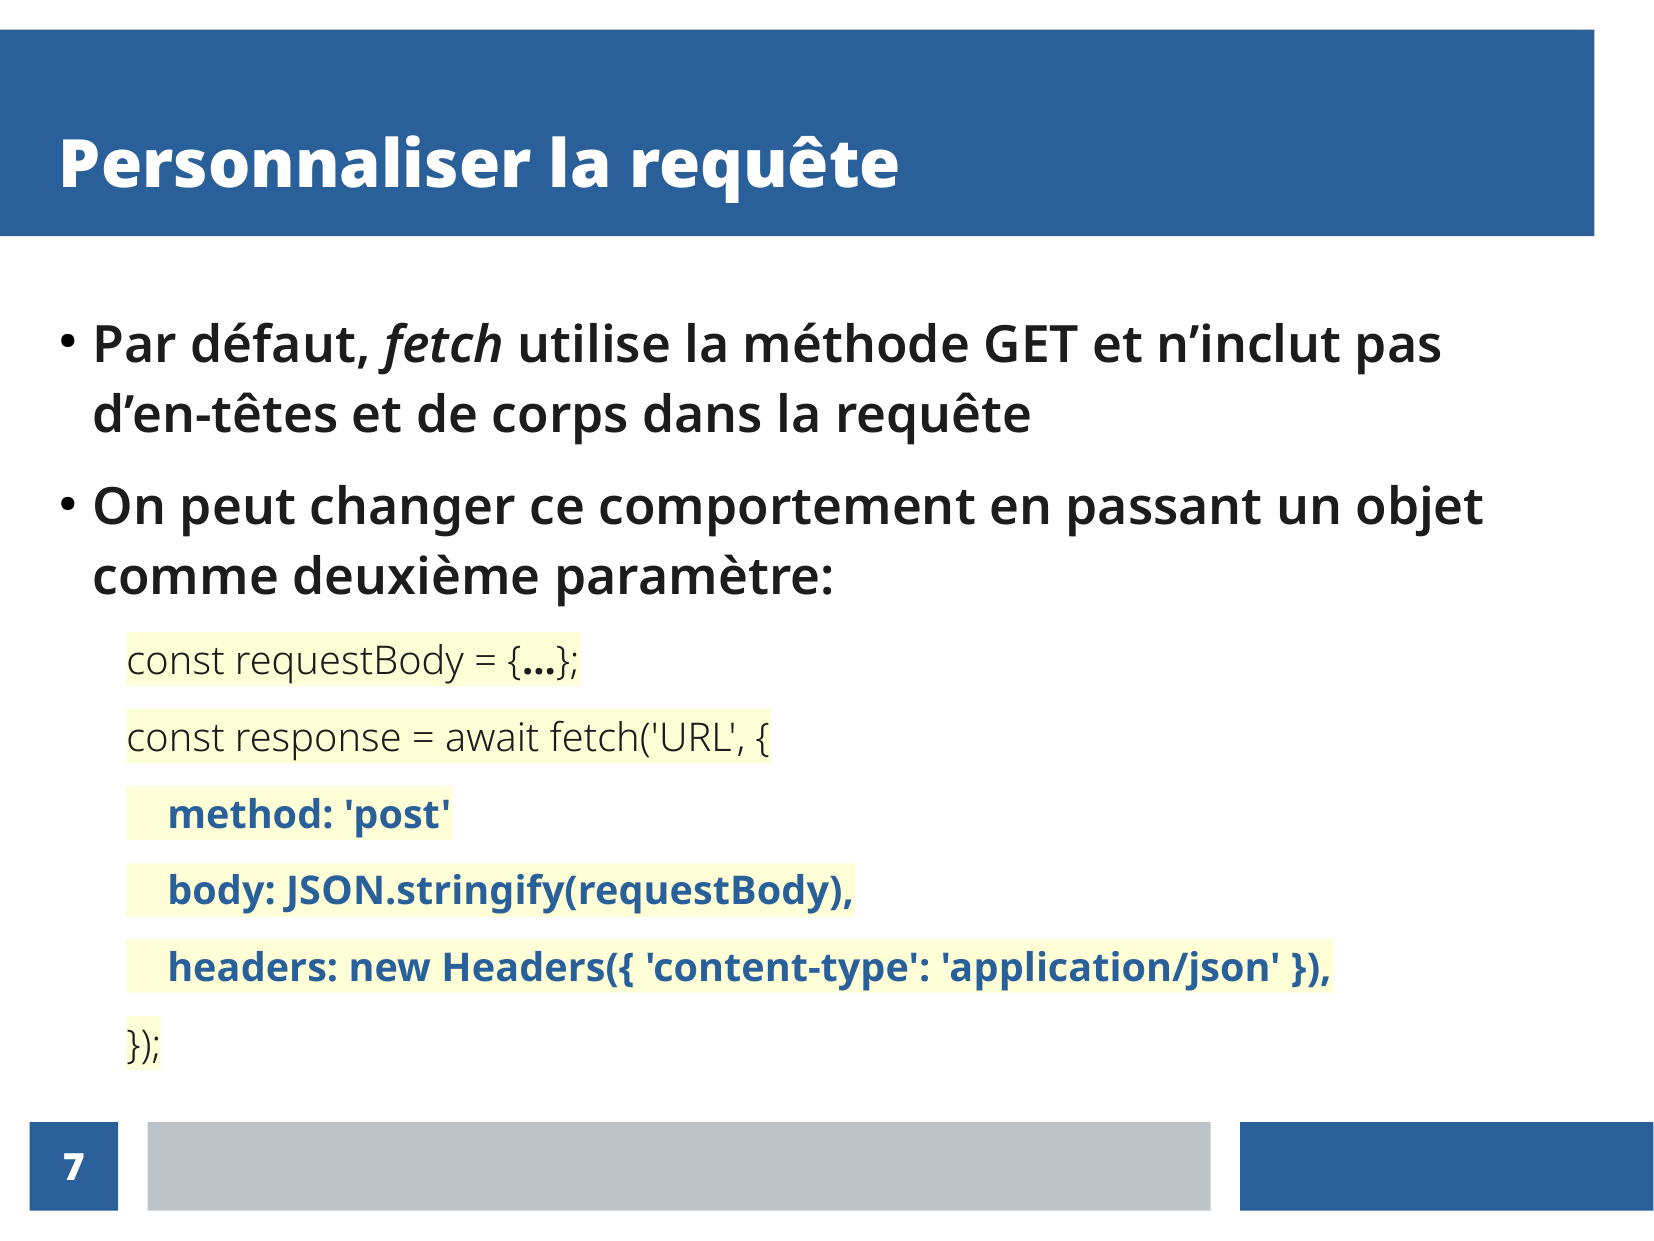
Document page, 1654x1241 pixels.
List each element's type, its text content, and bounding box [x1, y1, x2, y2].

title Personnaliser la requête [59, 59, 1595, 207]
list Par défaut, fetch utilise la méthode GET et n’inclut pas d’en-têtes et de corps dans la requête On peut changer ce comportement en passant un objet comme deuxième paramètre: const requestBody = {...}; const response = await fetch('URL', { method: 'post' body: JSON.stringify(requestBody), headers: new Headers({ 'content-type': 'application/json' }), }); [59, 307, 1565, 1075]
